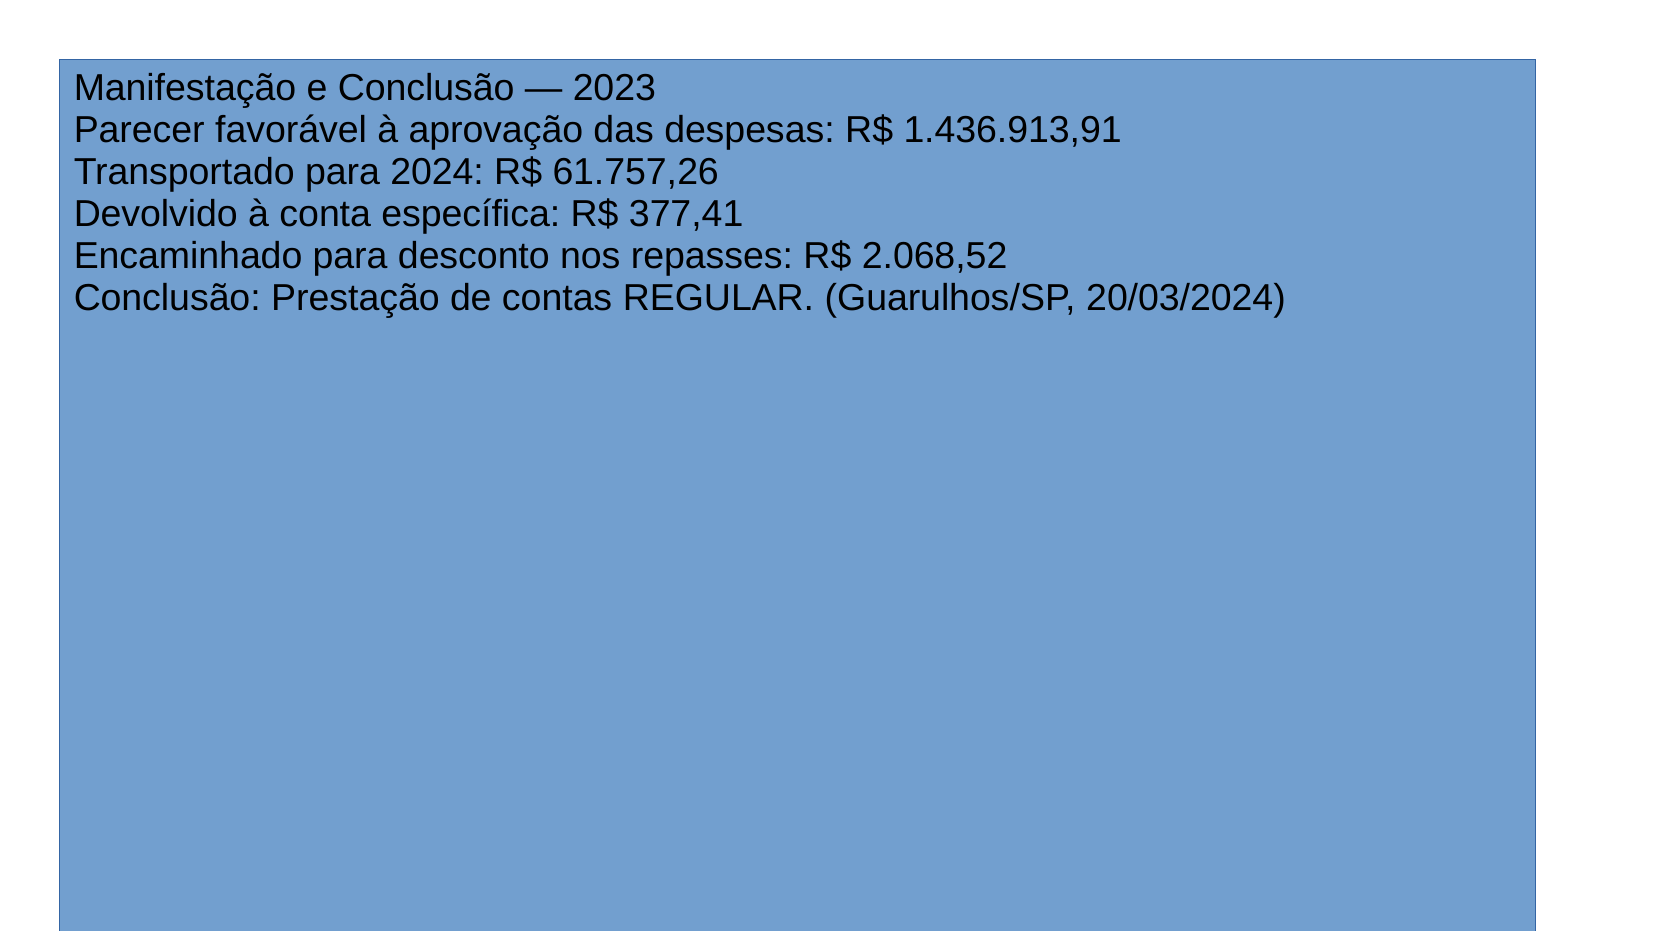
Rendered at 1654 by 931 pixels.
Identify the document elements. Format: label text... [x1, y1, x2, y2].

text_box Manifestação e Conclusão — 2023 Parecer favorável à aprovação das despesas: R$ 1.436.913,91 Transportado para 2024: R$ 61.757,26 Devolvido à conta específica: R$ 377,41 Encaminhado para desconto nos repasses: R$ 2.068,52 Conclusão: Prestação de contas REGULAR. (Guarulhos/SP, 20/03/2024) [59, 59, 1536, 931]
